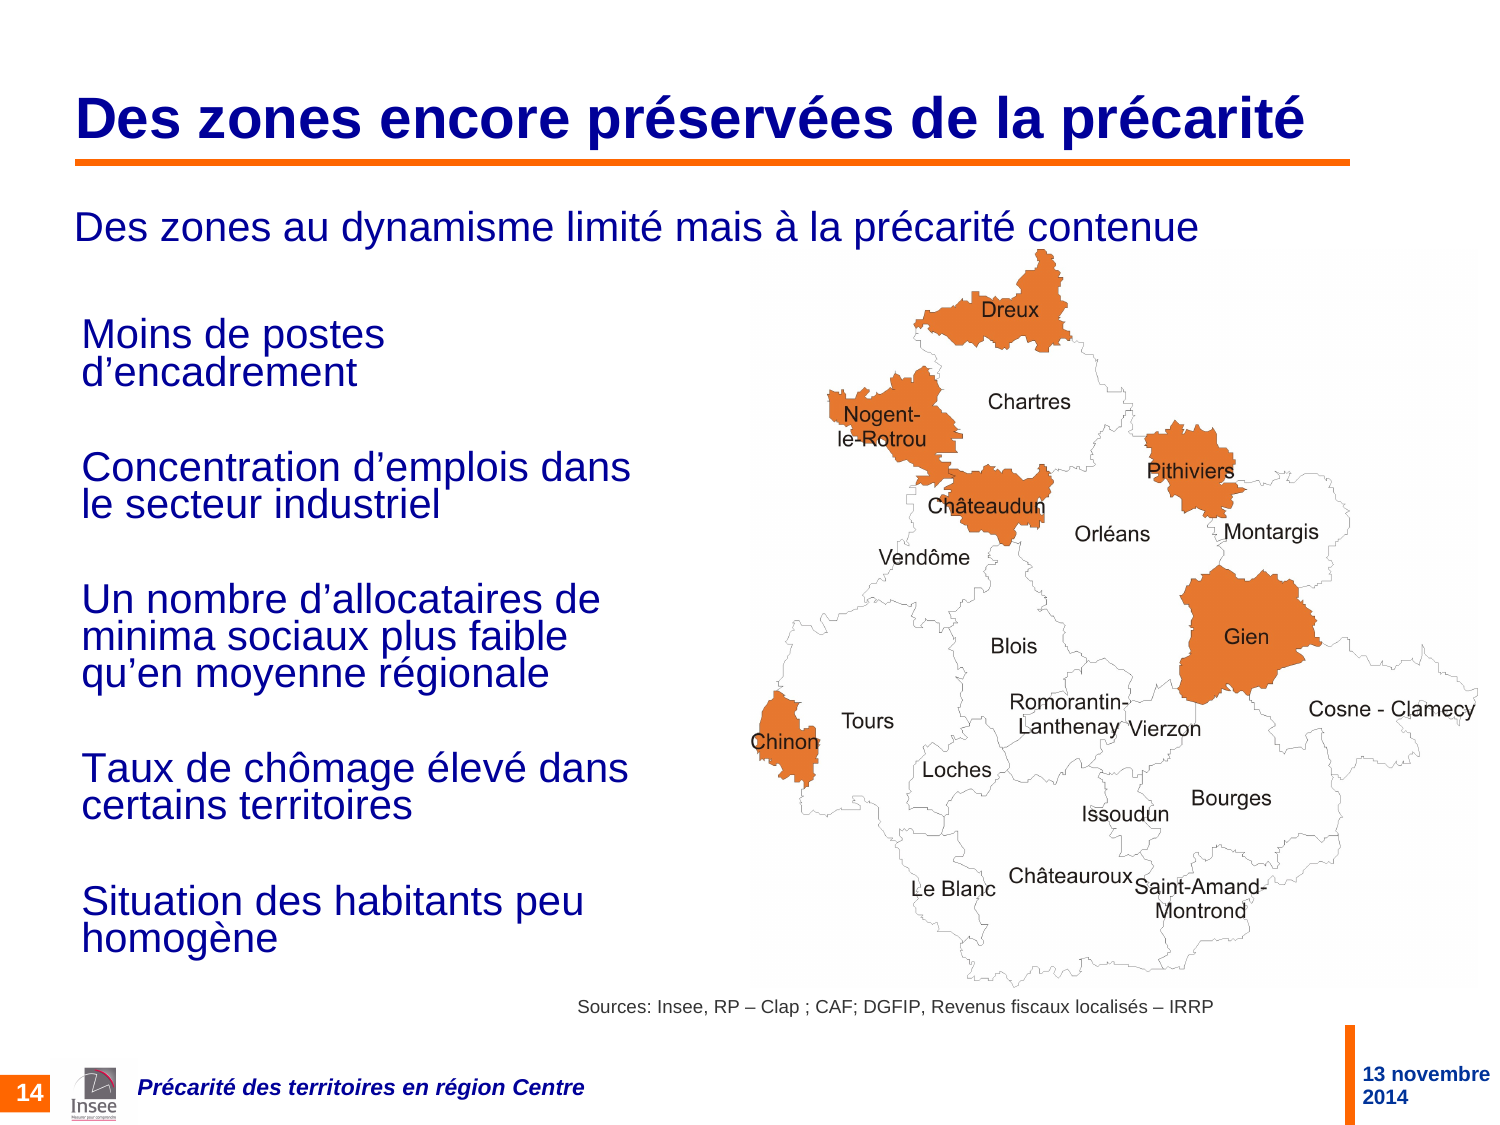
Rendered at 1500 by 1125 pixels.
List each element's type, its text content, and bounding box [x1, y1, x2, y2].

list Moins de postes d’encadrement Concentration d’emplois dans le secteur industriel Un nombre d’allocataires de minima sociaux plus faible qu’en moyenne régionale Taux de chômage élevé dans certains territoires Situation des habitants peu homogène [24, 262, 651, 1012]
text_box Des zones au dynamisme limité mais à la précarité contenue [62, 187, 1338, 250]
picture [50, 1058, 138, 1125]
text_box Sources: Insee, RP – Clap ; CAF; DGFIP, Revenus fiscaux localisés – IRRP [562, 987, 1500, 1026]
title Des zones encore préservées de la précarité [75, 26, 1351, 151]
picture [750, 249, 1478, 987]
